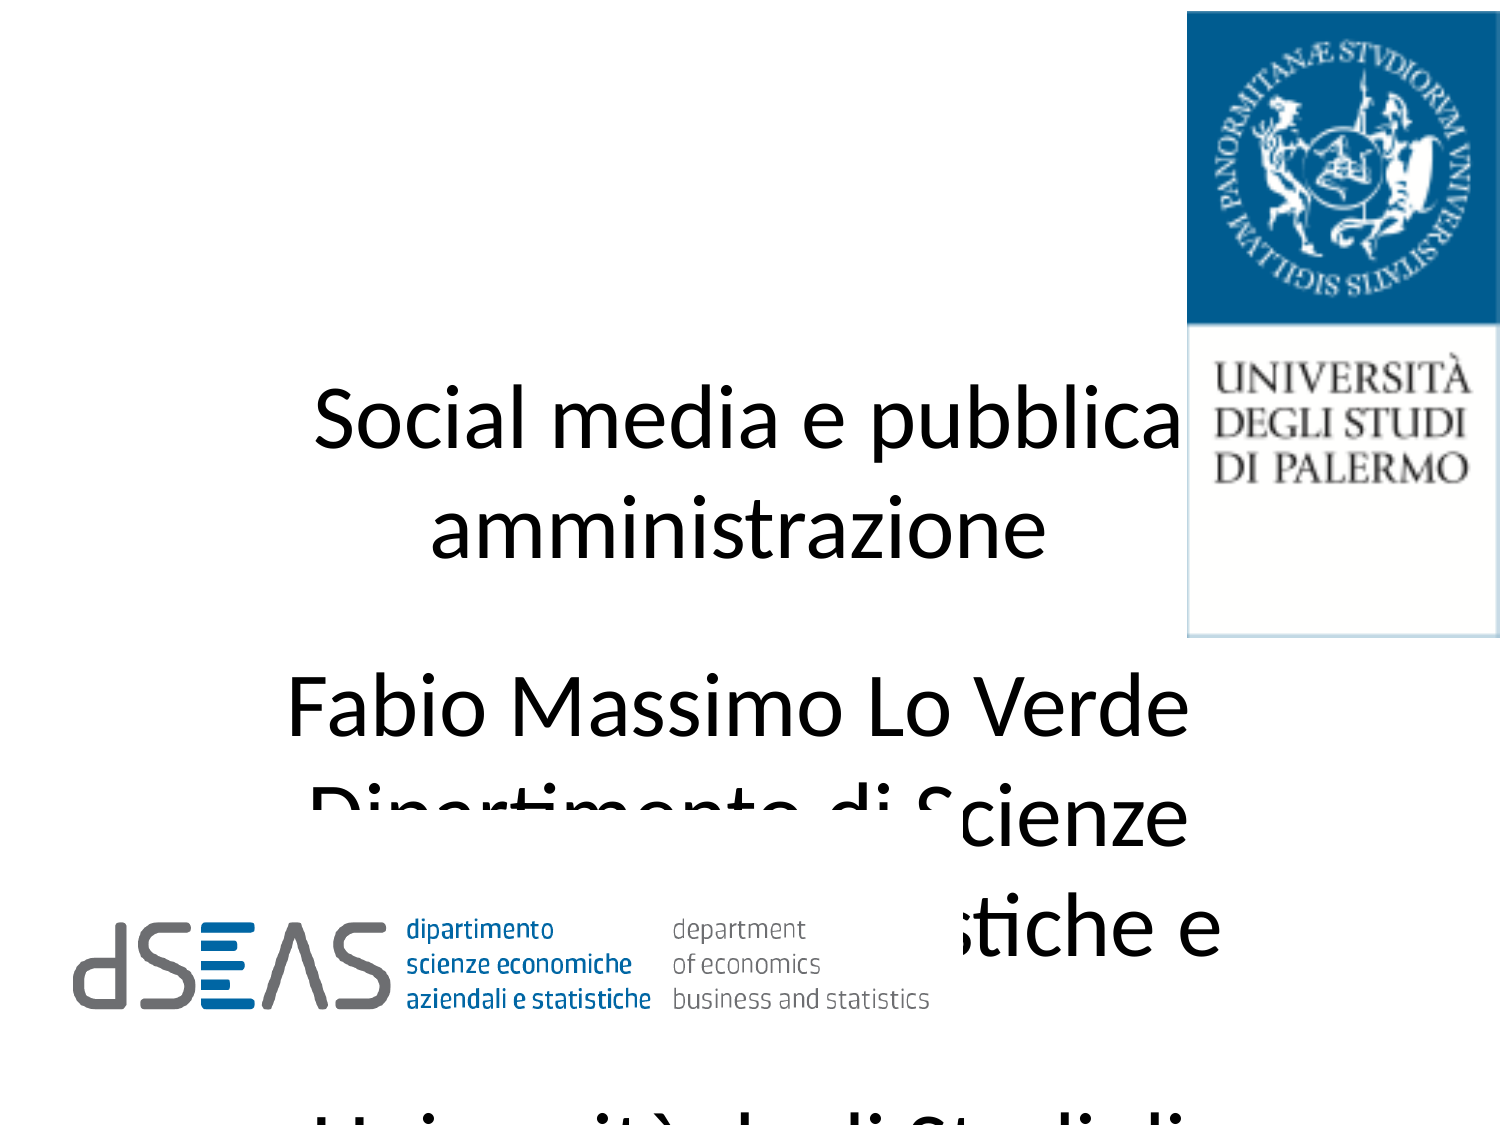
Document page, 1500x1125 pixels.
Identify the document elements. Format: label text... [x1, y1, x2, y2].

subtitle Fabio Massimo Lo Verde Dipartimento di Scienze Economiche, Statistiche e Aziendali Università degli Studi di Palermo fabio.loverde@unipa.it [225, 637, 1275, 925]
title Social media e pubblica amministrazione [112, 349, 1187, 591]
picture [47, 810, 963, 1079]
picture [1187, 11, 1500, 638]
